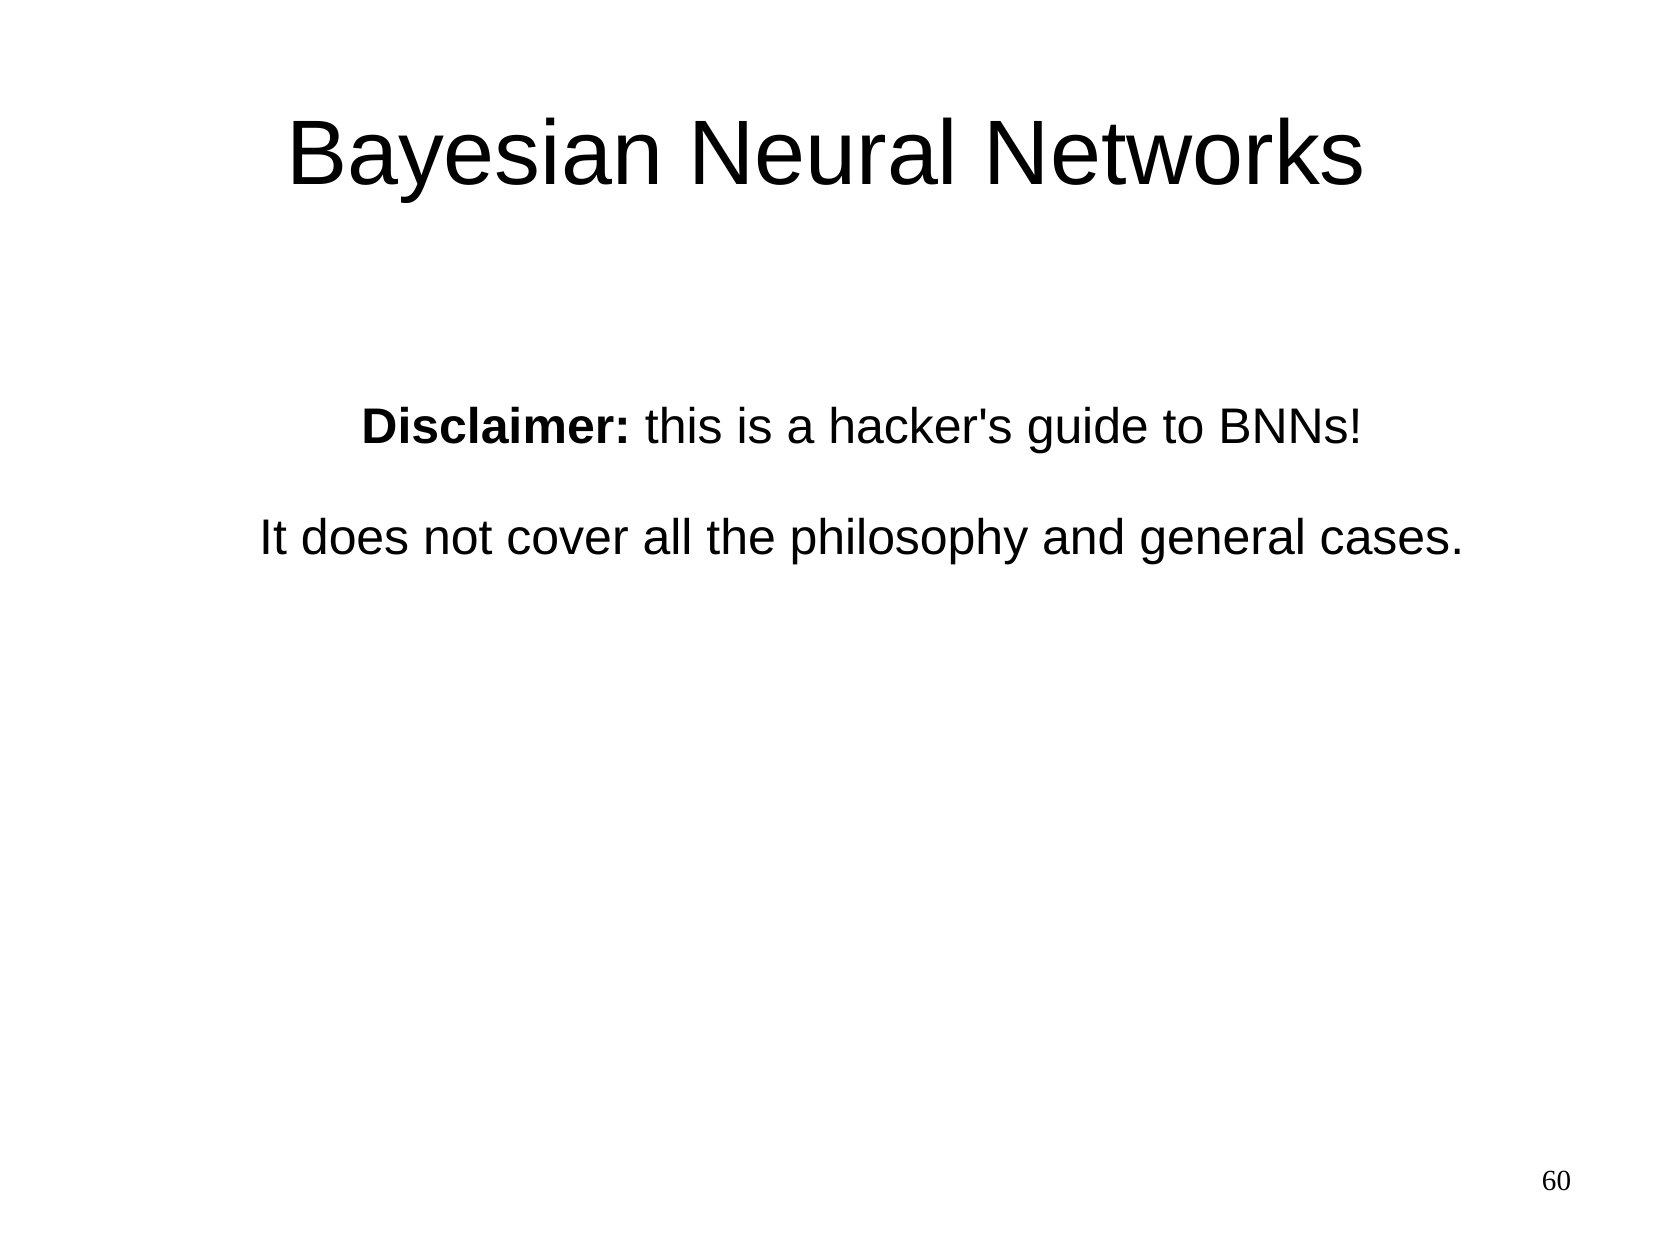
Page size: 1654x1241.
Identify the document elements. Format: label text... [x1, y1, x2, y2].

text_box Disclaimer: this is a hacker's guide to BNNs! It does not cover all the philosophy and general cases. [244, 390, 1481, 634]
title Bayesian Neural Networks [82, 49, 1571, 257]
